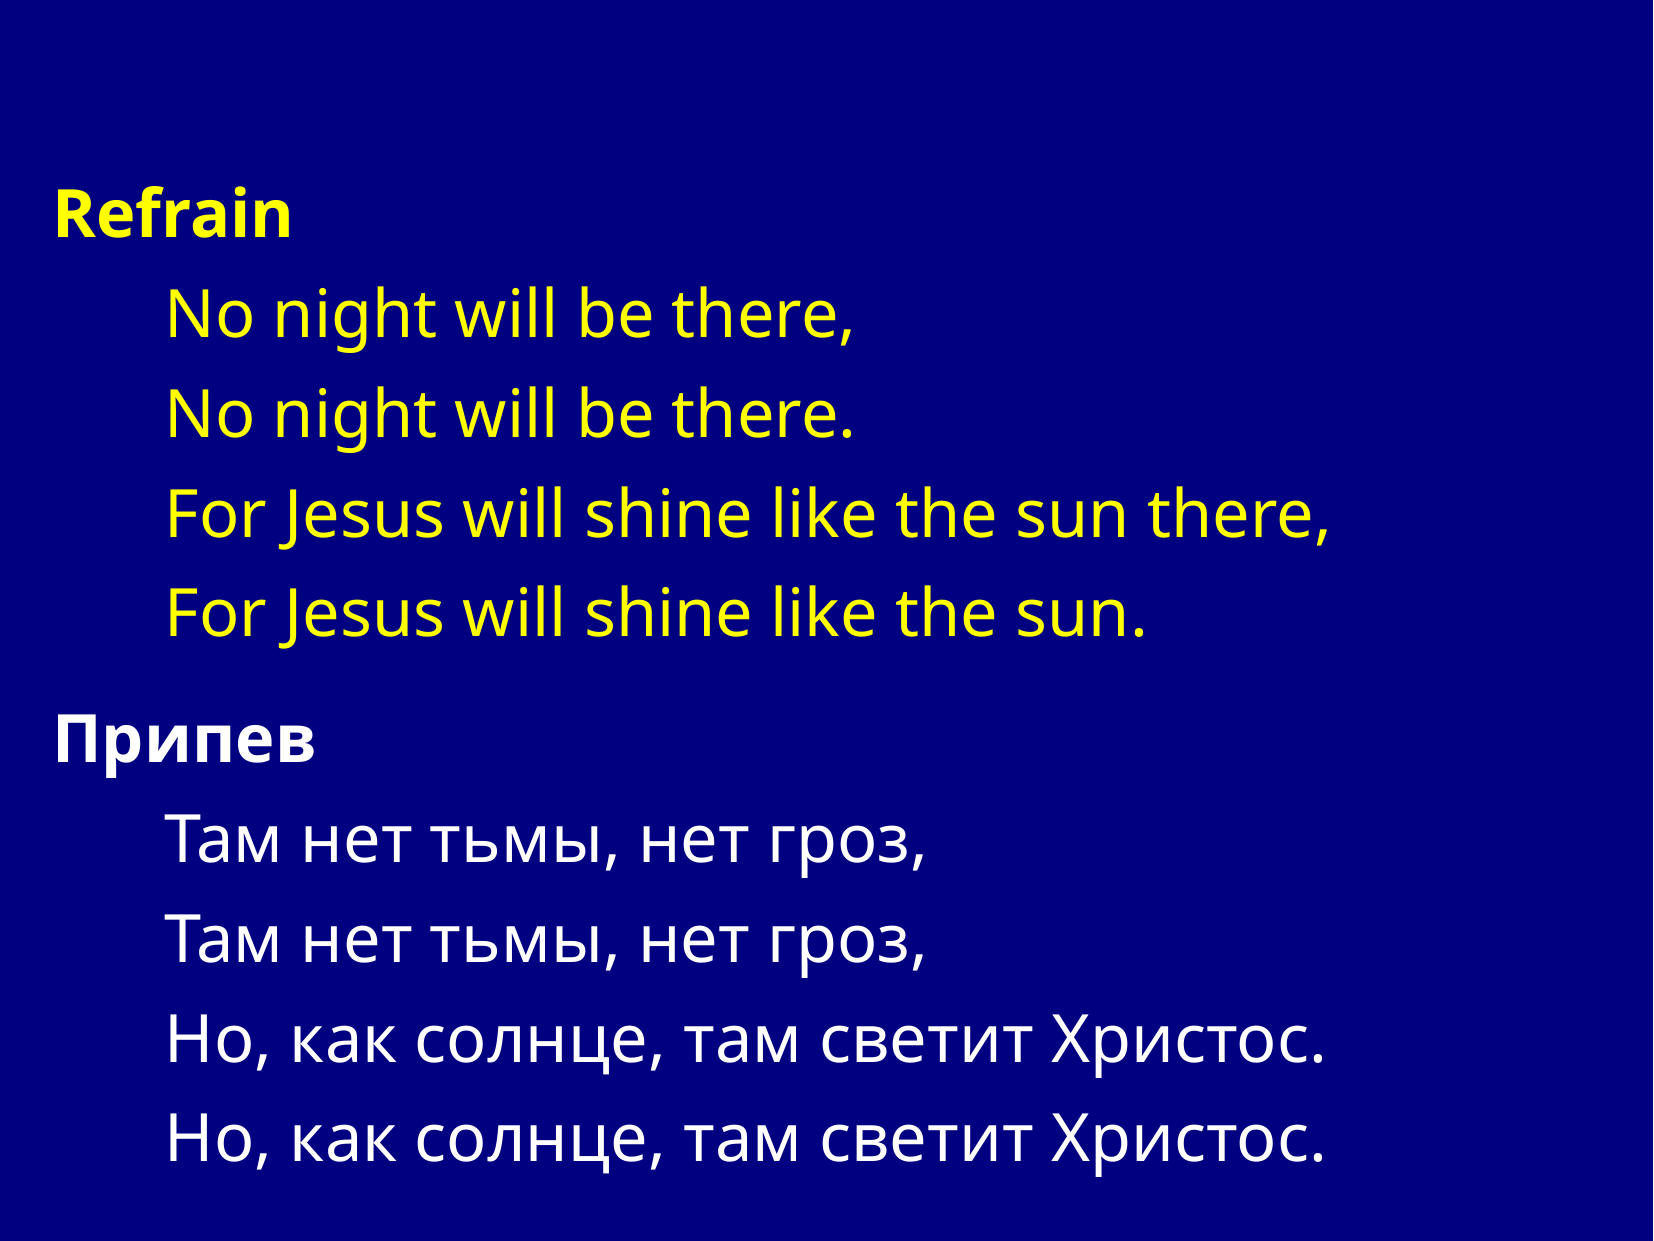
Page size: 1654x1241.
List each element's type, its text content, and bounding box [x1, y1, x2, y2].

text_box Refrain No night will be there, No night will be there. For Jesus will shine like the sun there, For Jesus will shine like the sun. [37, 150, 1653, 638]
text_box Припев Там нет тьмы, нет гроз, Там нет тьмы, нет гроз, Но, как солнце, там светит Христос. Но, как солнце, там светит Христос. [37, 675, 1576, 1163]
